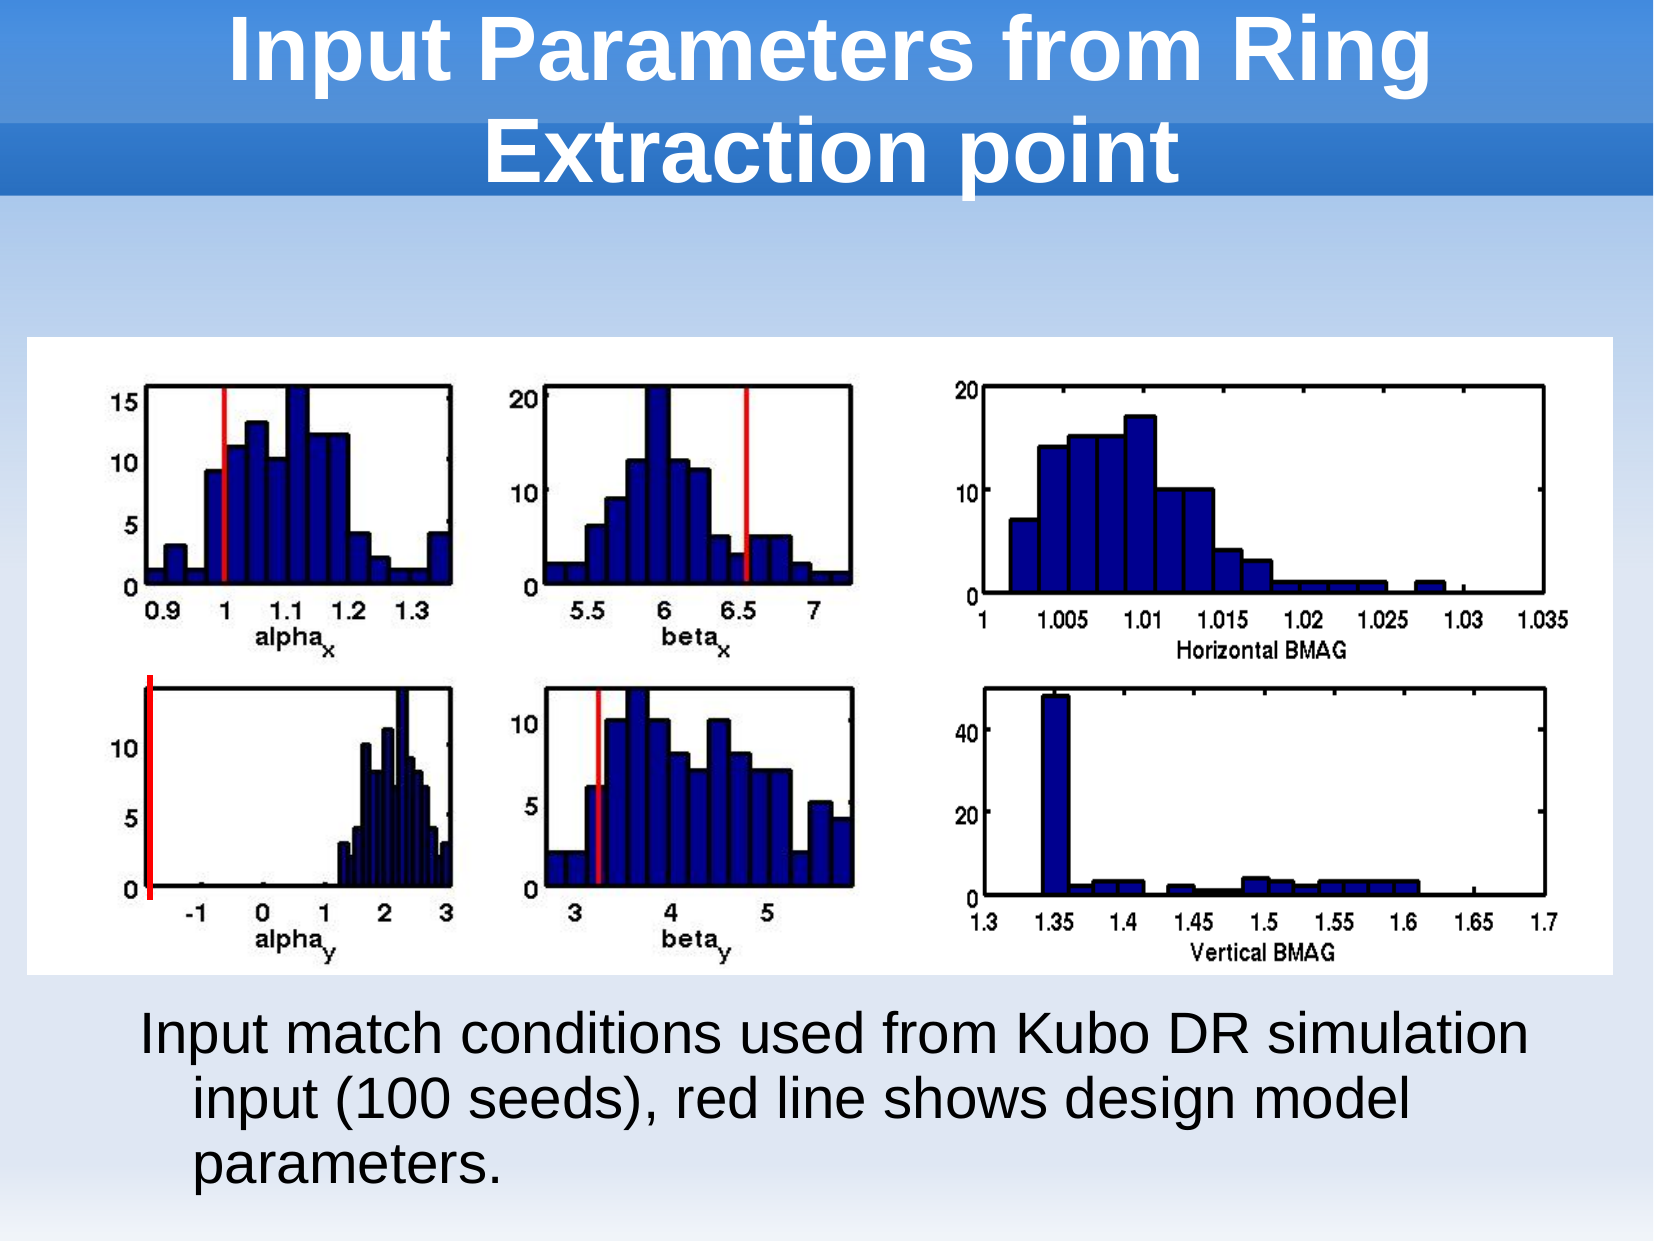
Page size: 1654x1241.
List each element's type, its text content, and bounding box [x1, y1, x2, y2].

title Input Parameters from Ring Extraction point [125, 0, 1538, 203]
picture [0, 0, 1654, 1241]
list Input match conditions used from Kubo DR simulation input (100 seeds), red line shows design model parameters. [121, 1000, 1533, 1213]
